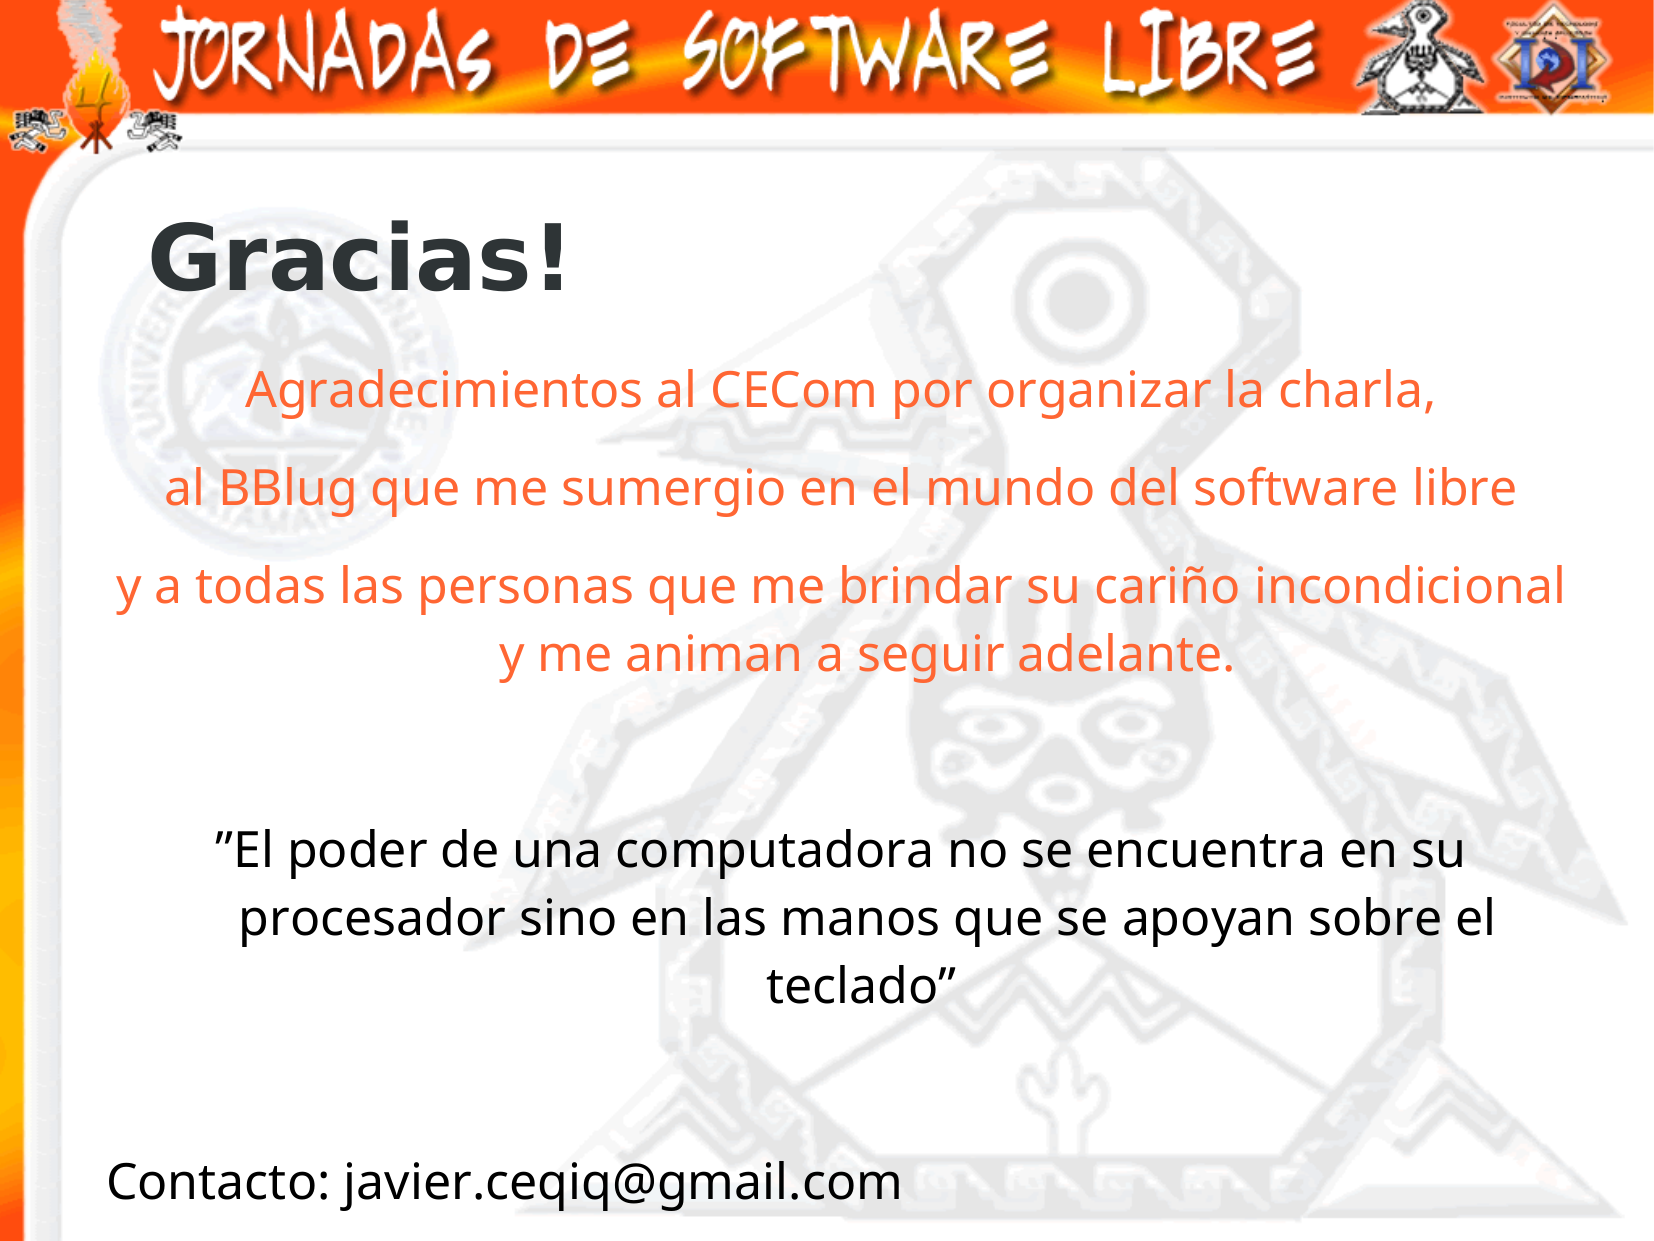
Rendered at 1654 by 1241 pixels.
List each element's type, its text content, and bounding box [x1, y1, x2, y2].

list Agradecimientos al CECom por organizar la charla, al BBlug que me sumergio en el mundo del software libre y a todas las personas que me brindar su cariño incondicional y me animan a seguir adelante. ”El poder de una computadora no se encuentra en su procesador sino en las manos que se apoyan sobre el teclado” Contacto: javier.ceqiq@gmail.com Web: tema pendiente =/ [88, 354, 1577, 1202]
picture [0, 0, 1654, 1241]
title Gracias! [147, 162, 662, 354]
